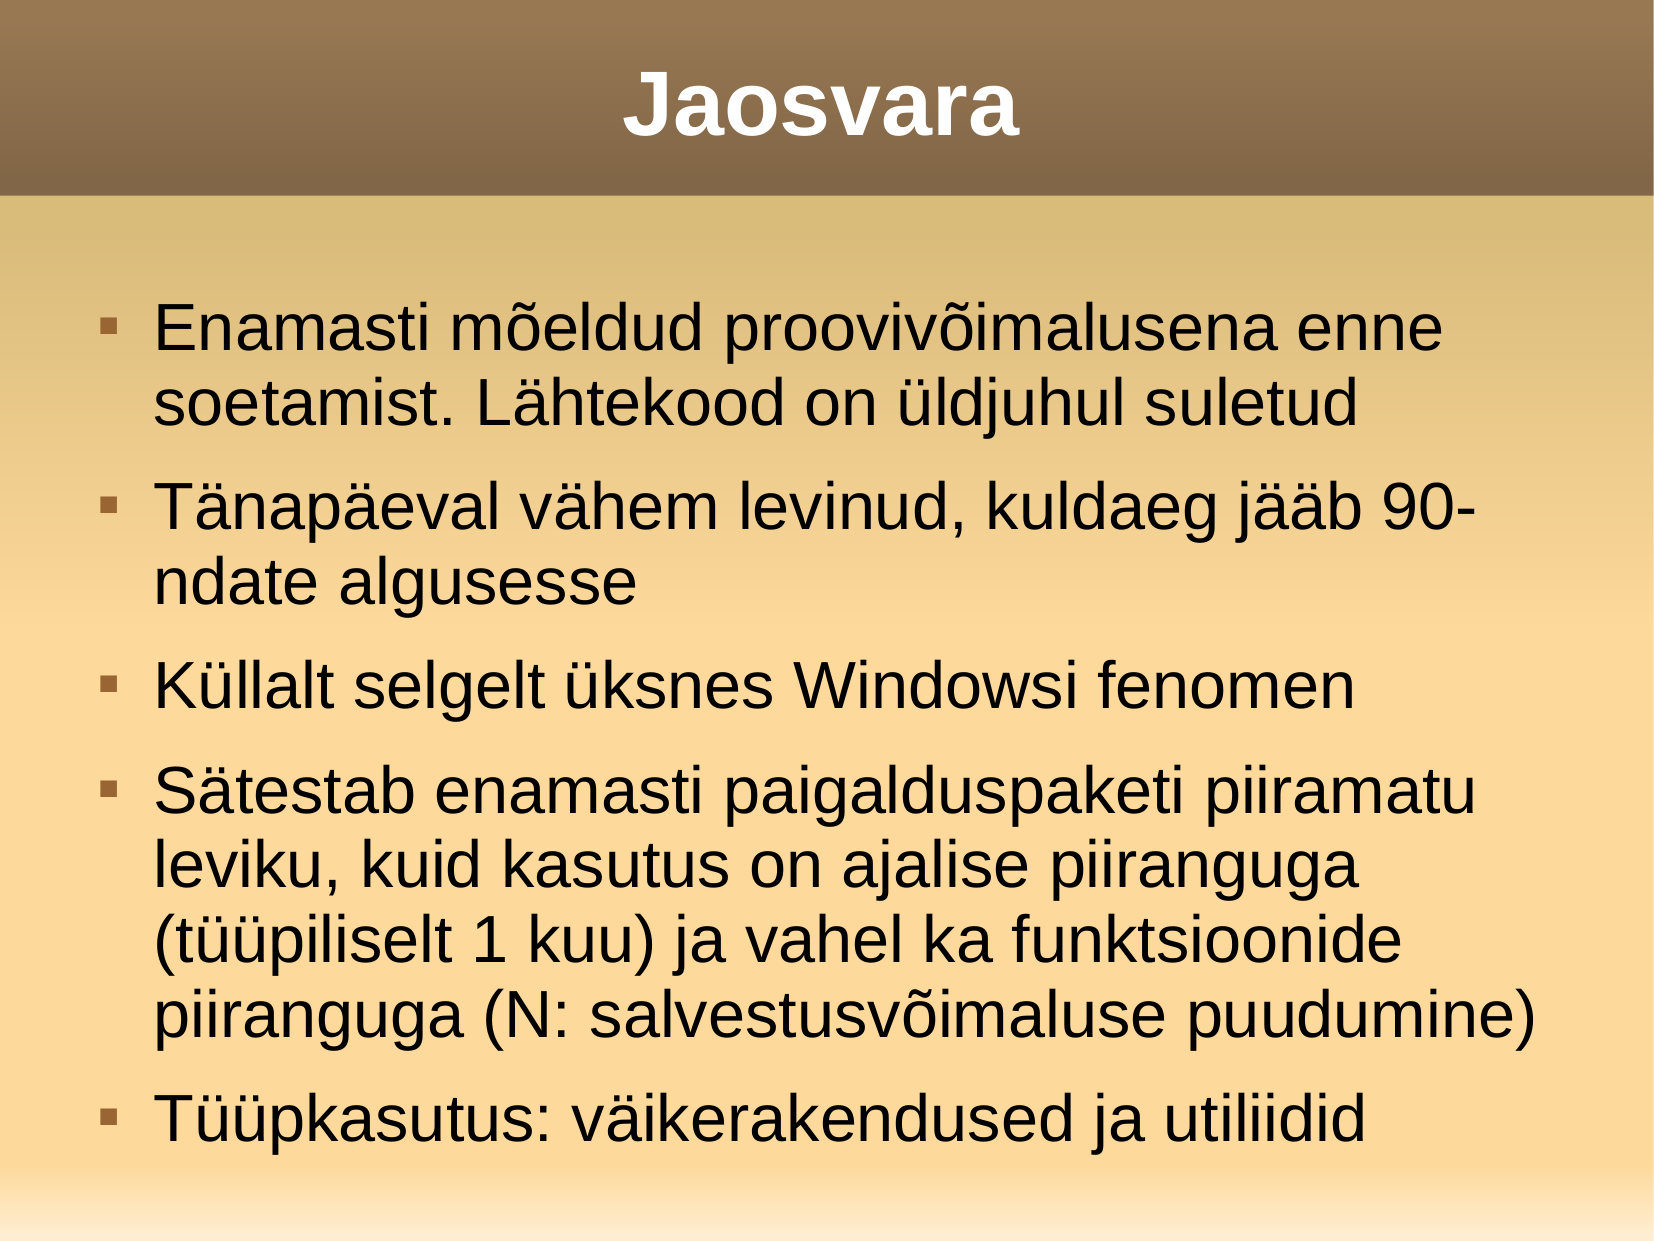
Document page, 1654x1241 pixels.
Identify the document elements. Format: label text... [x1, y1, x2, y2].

picture [0, 0, 1654, 1241]
title Jaosvara [76, 7, 1565, 200]
list Enamasti mõeldud proovivõimalusena enne soetamist. Lähtekood on üldjuhul suletud Tänapäeval vähem levinud, kuldaeg jääb 90-ndate algusesse Küllalt selgelt üksnes Windowsi fenomen Sätestab enamasti paigalduspaketi piiramatu leviku, kuid kasutus on ajalise piiranguga (tüüpiliselt 1 kuu) ja vahel ka funktsioonide piiranguga (N: salvestusvõimaluse puudumine) Tüüpkasutus: väikerakendused ja utiliidid [82, 290, 1571, 1157]
